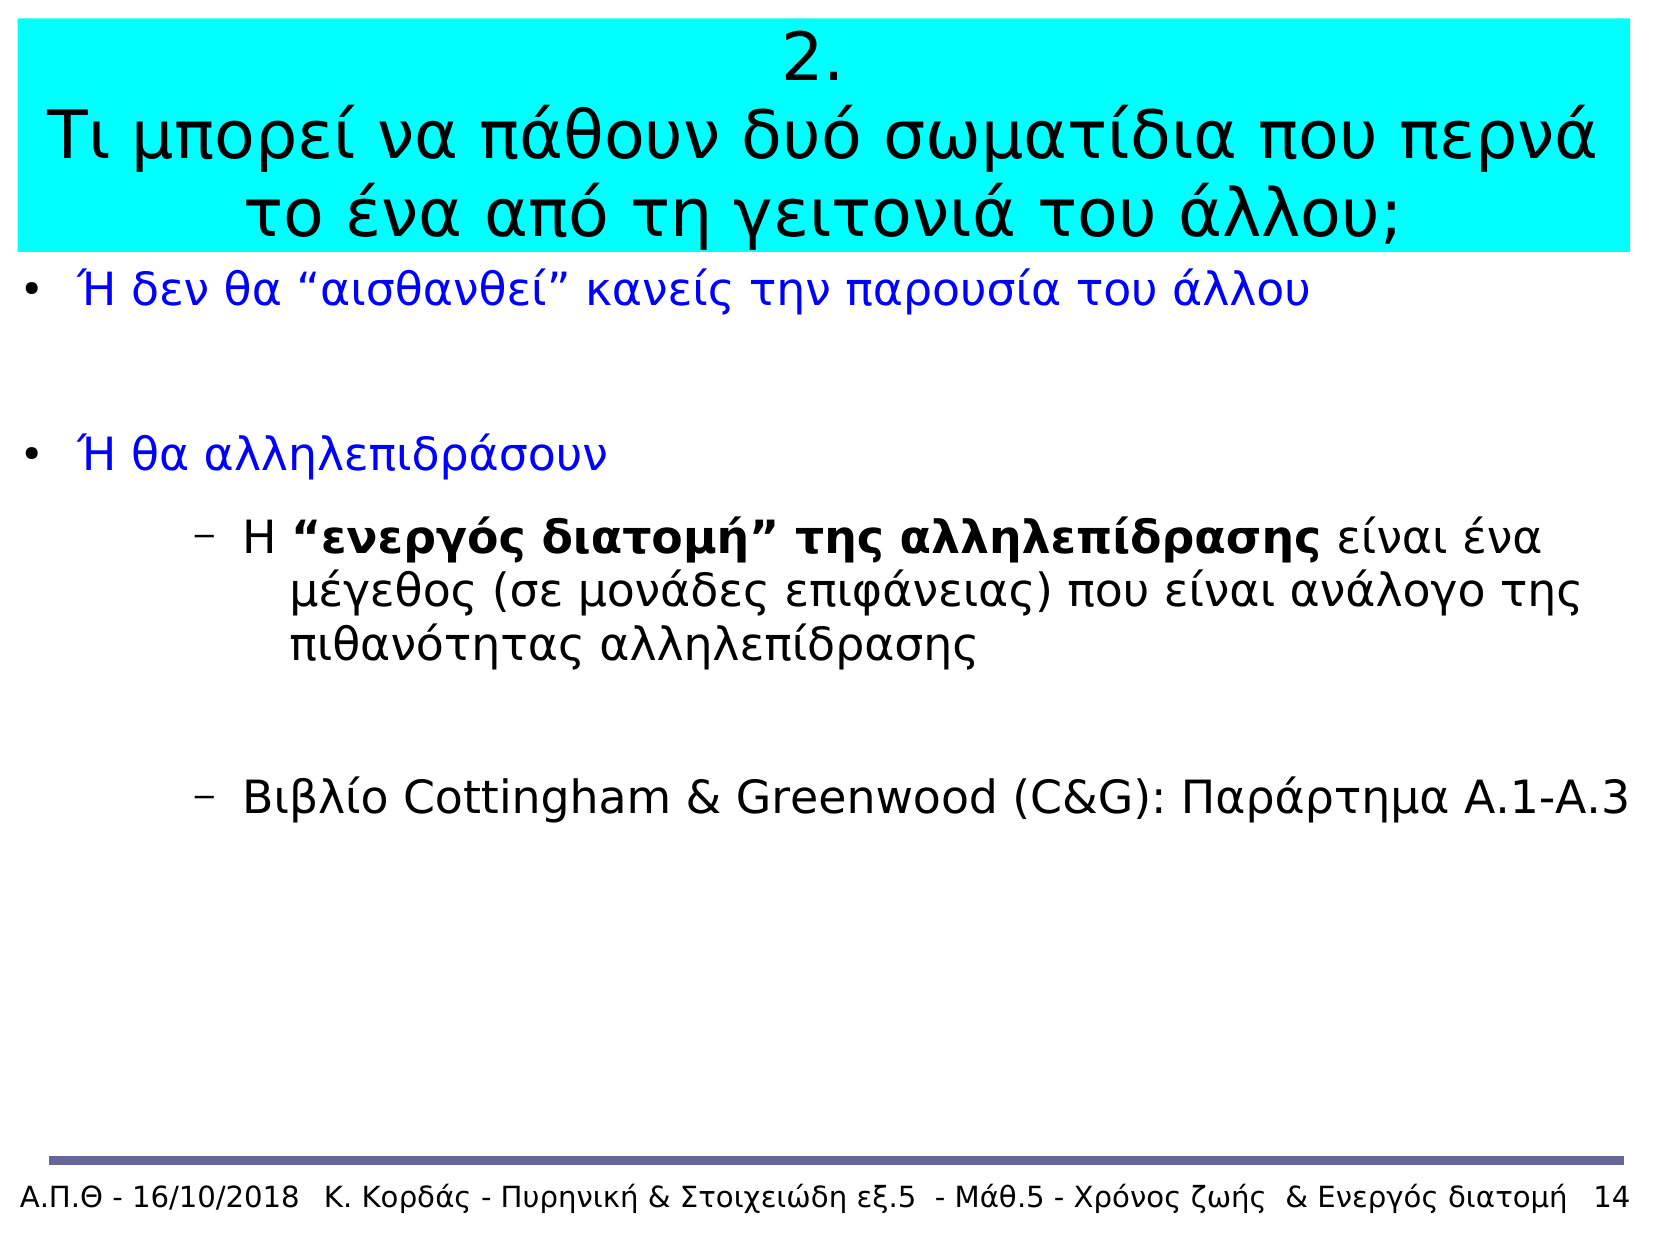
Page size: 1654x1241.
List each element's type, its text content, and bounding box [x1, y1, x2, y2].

list Ή δεν θα “αισθανθεί” κανείς την παρουσία του άλλου Ή θα αλληλεπιδράσουν Η “ενεργός διατομή” της αλληλεπίδρασης είναι ένα μέγεθος (σε μονάδες επιφάνειας) που είναι ανάλογο της πιθανότητας αλληλεπίδρασης Βιβλίο Cottingham & Greenwood (C&G): Παράρτημα Α.1-Α.3 [5, 179, 1642, 1029]
title 2. Τι μπορεί να πάθουν δυό σωματίδια που περνά το ένα από τη γειτονιά του άλλου; [17, 18, 1631, 179]
